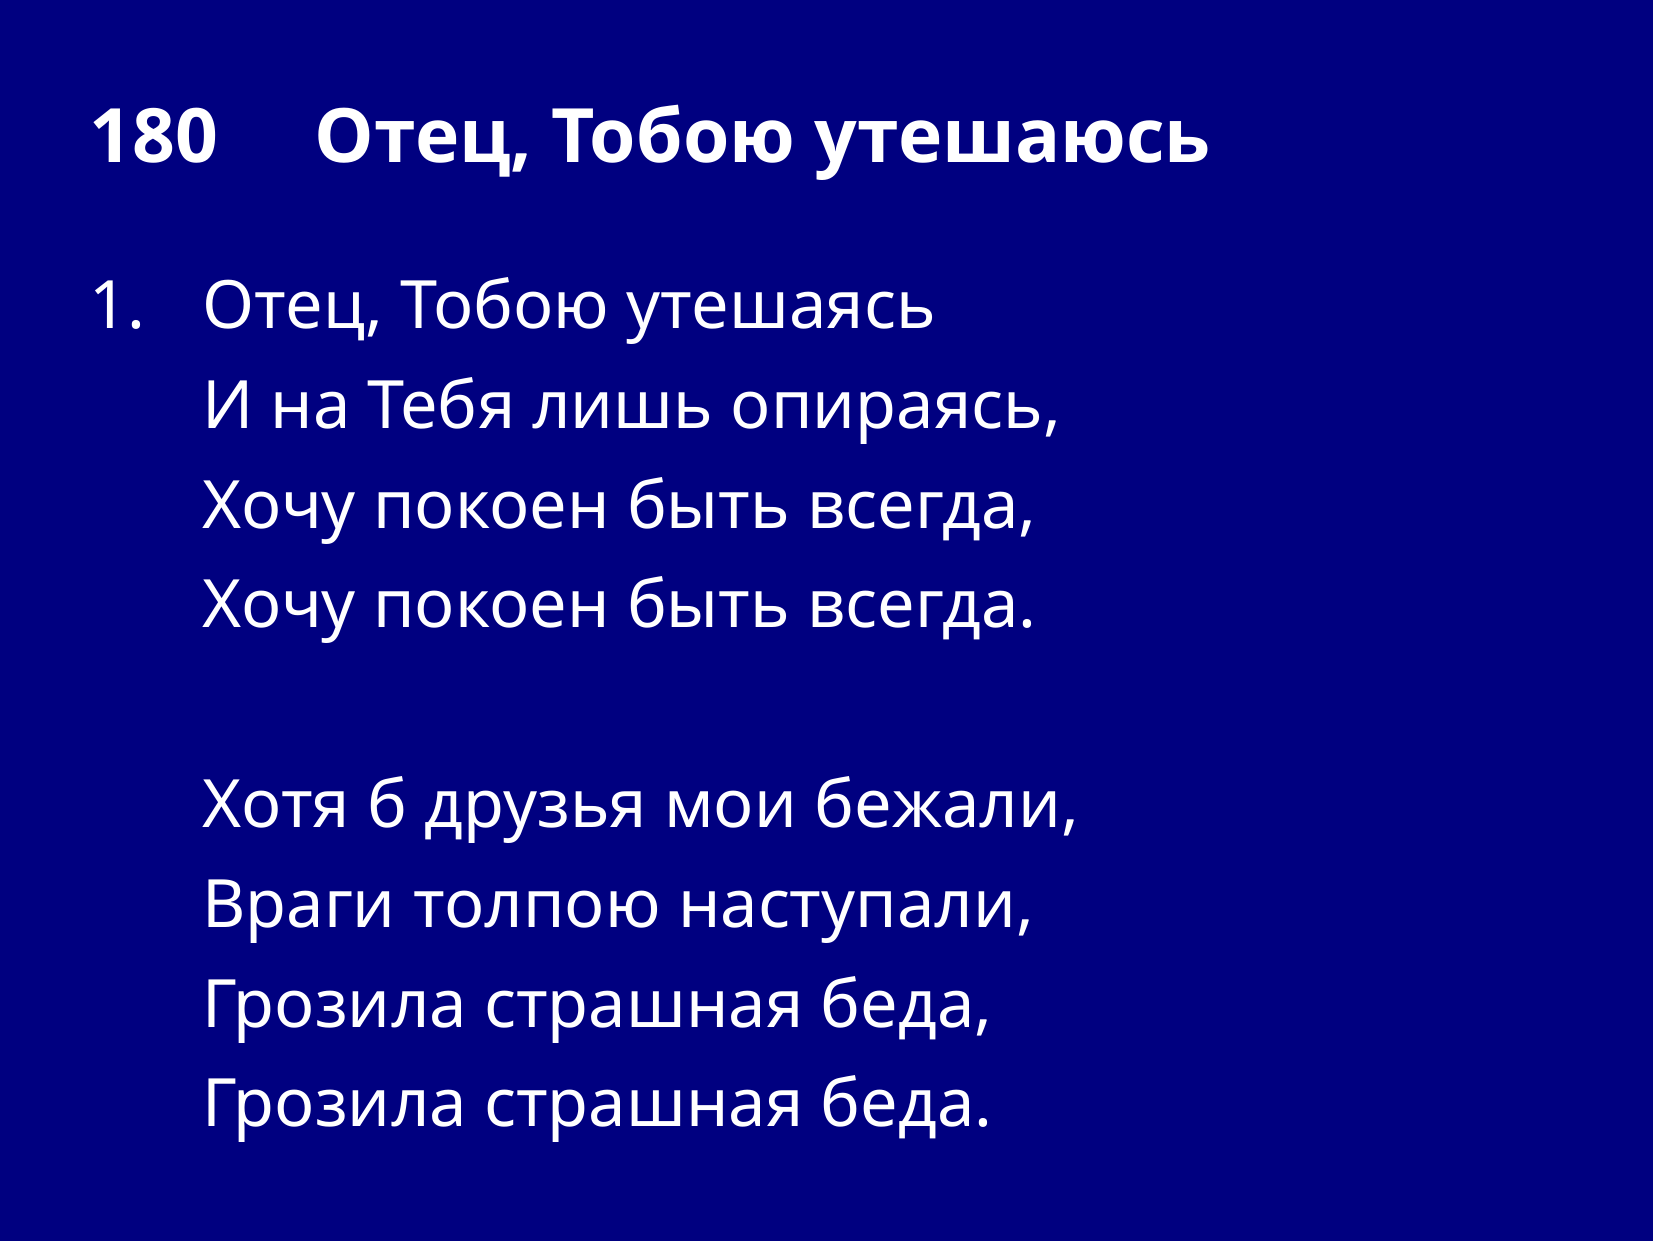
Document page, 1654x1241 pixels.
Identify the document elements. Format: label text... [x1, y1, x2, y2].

text_box 180 Отец, Тобою утешаюсь [75, 75, 1576, 188]
text_box 1. Отец, Тобою утешаясь И на Тебя лишь опираясь, Хочу покоен быть всегда, Хочу покоен быть всегда. Хотя б друзья мои бежали, Враги толпою наступали, Грозила страшная беда, Грозила страшная беда. [75, 188, 1576, 1163]
